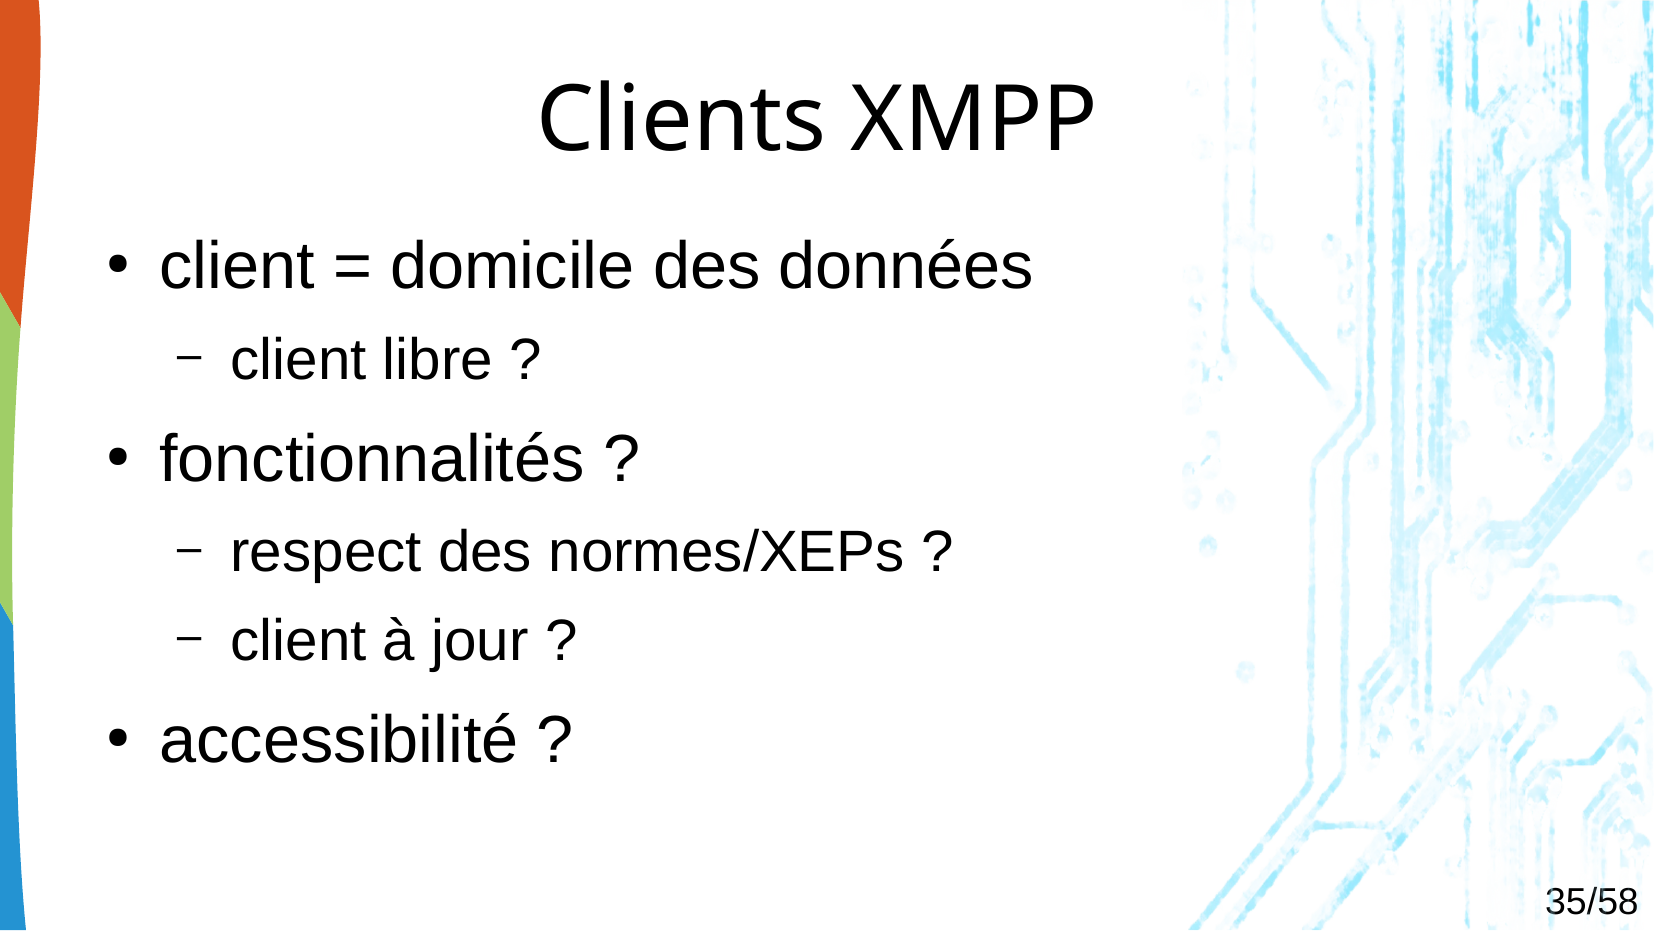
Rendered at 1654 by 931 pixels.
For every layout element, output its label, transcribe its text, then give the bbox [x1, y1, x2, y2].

title Clients XMPP [104, 37, 1530, 193]
picture [1183, 1, 1654, 931]
list client = domicile des données client libre ? fonctionnalités ? respect des normes/XEPs ? client à jour ? accessibilité ? [88, 228, 1182, 857]
